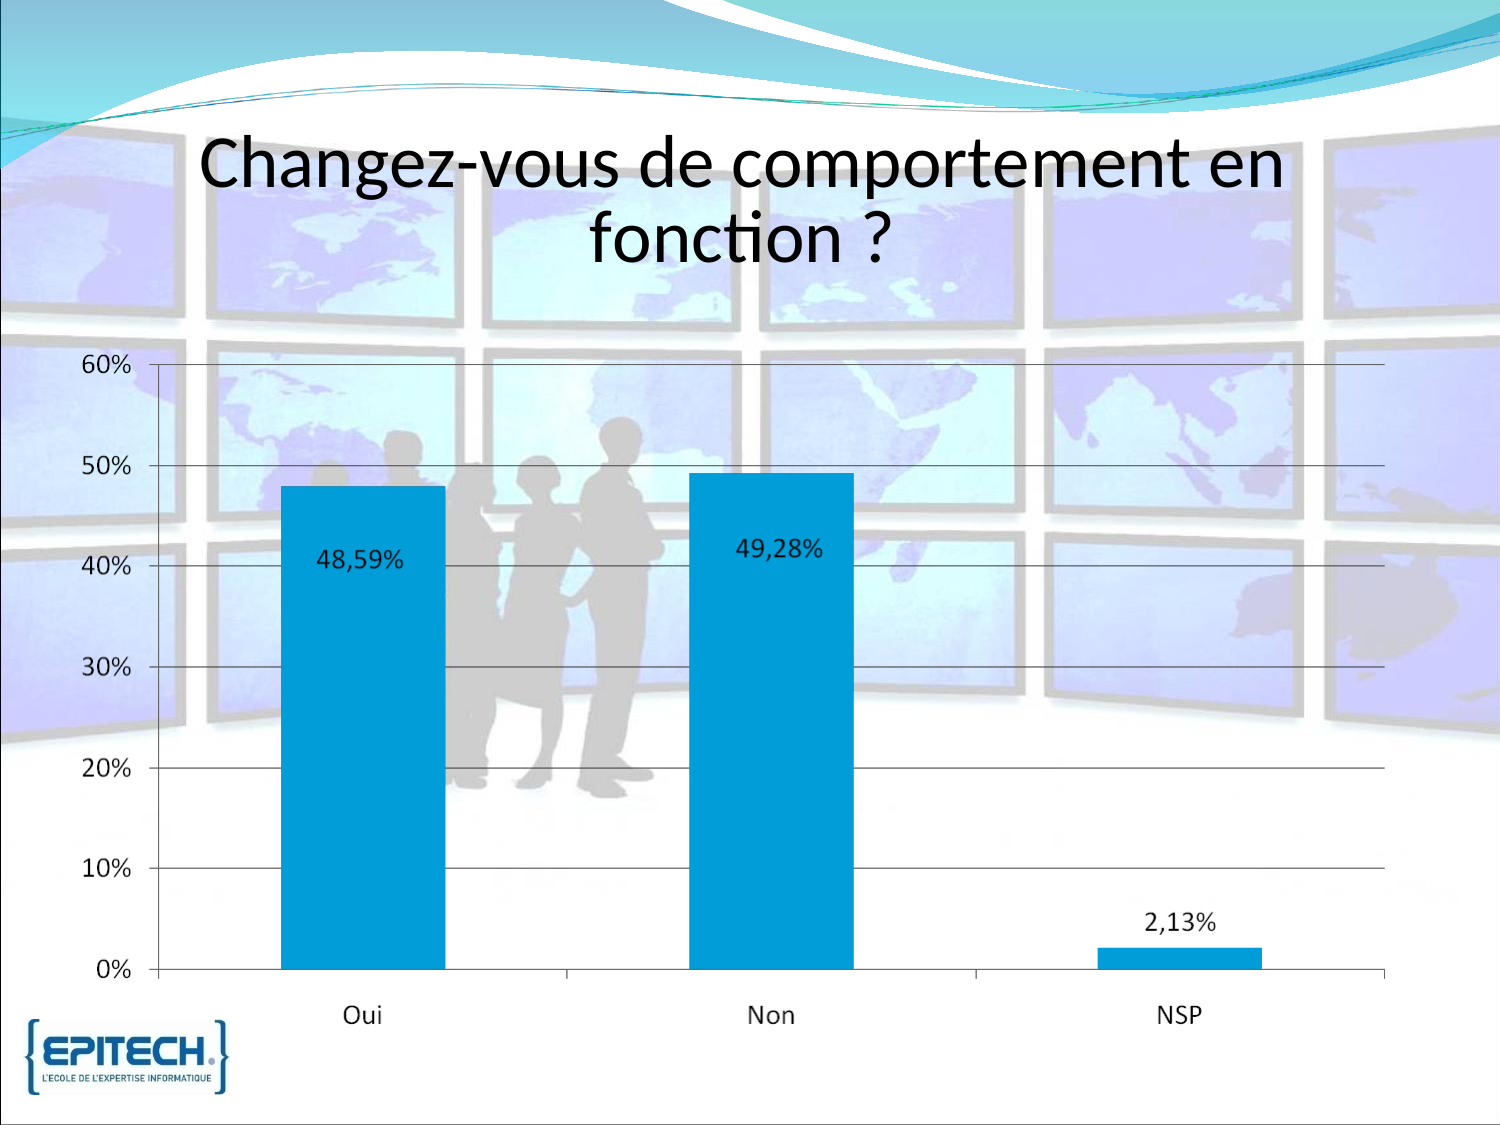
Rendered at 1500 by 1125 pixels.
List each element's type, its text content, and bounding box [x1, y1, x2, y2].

picture [0, 0, 1500, 1125]
title Changez-vous de comportement en fonction ? [67, 0, 1418, 282]
